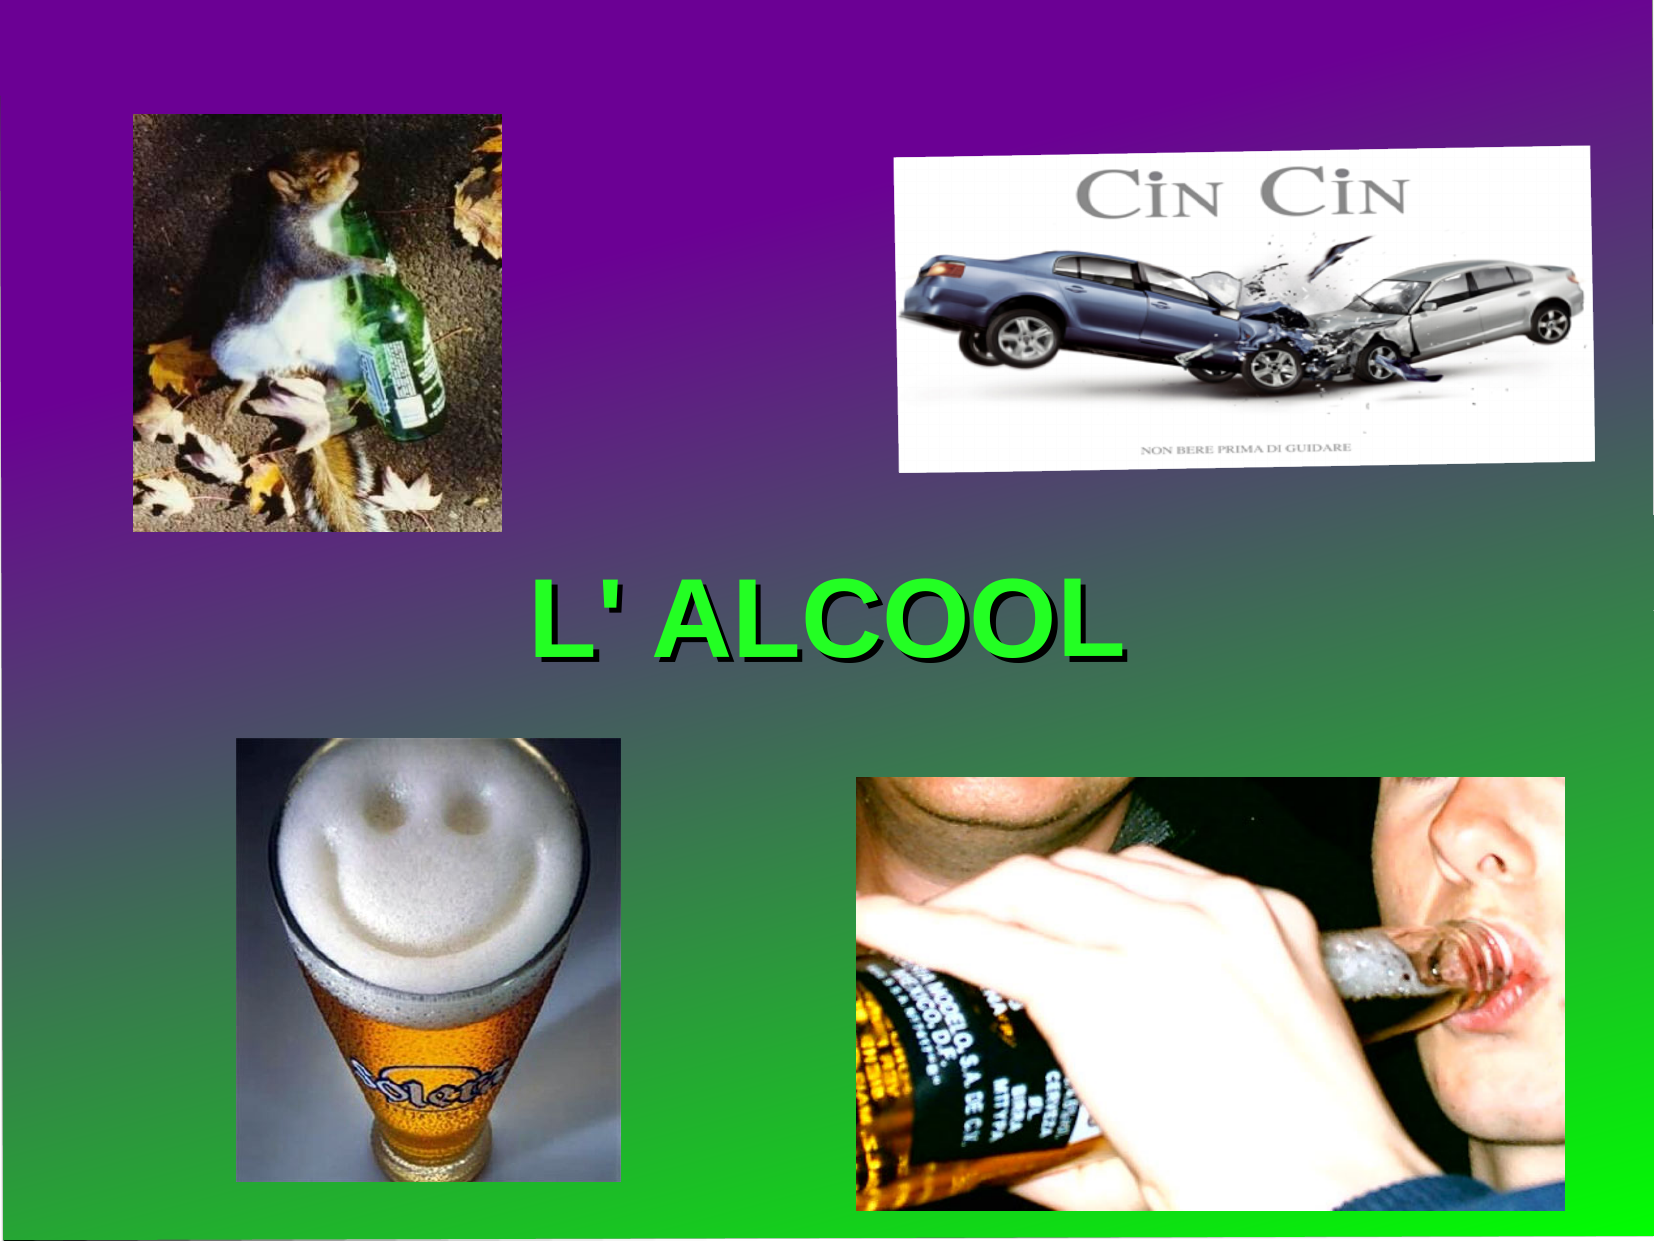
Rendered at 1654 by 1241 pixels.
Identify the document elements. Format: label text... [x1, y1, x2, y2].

picture [133, 114, 502, 532]
subtitle L' ALCOOL [0, 0, 1654, 1241]
picture [236, 738, 621, 1182]
picture [856, 777, 1565, 1211]
picture [893, 145, 1595, 473]
